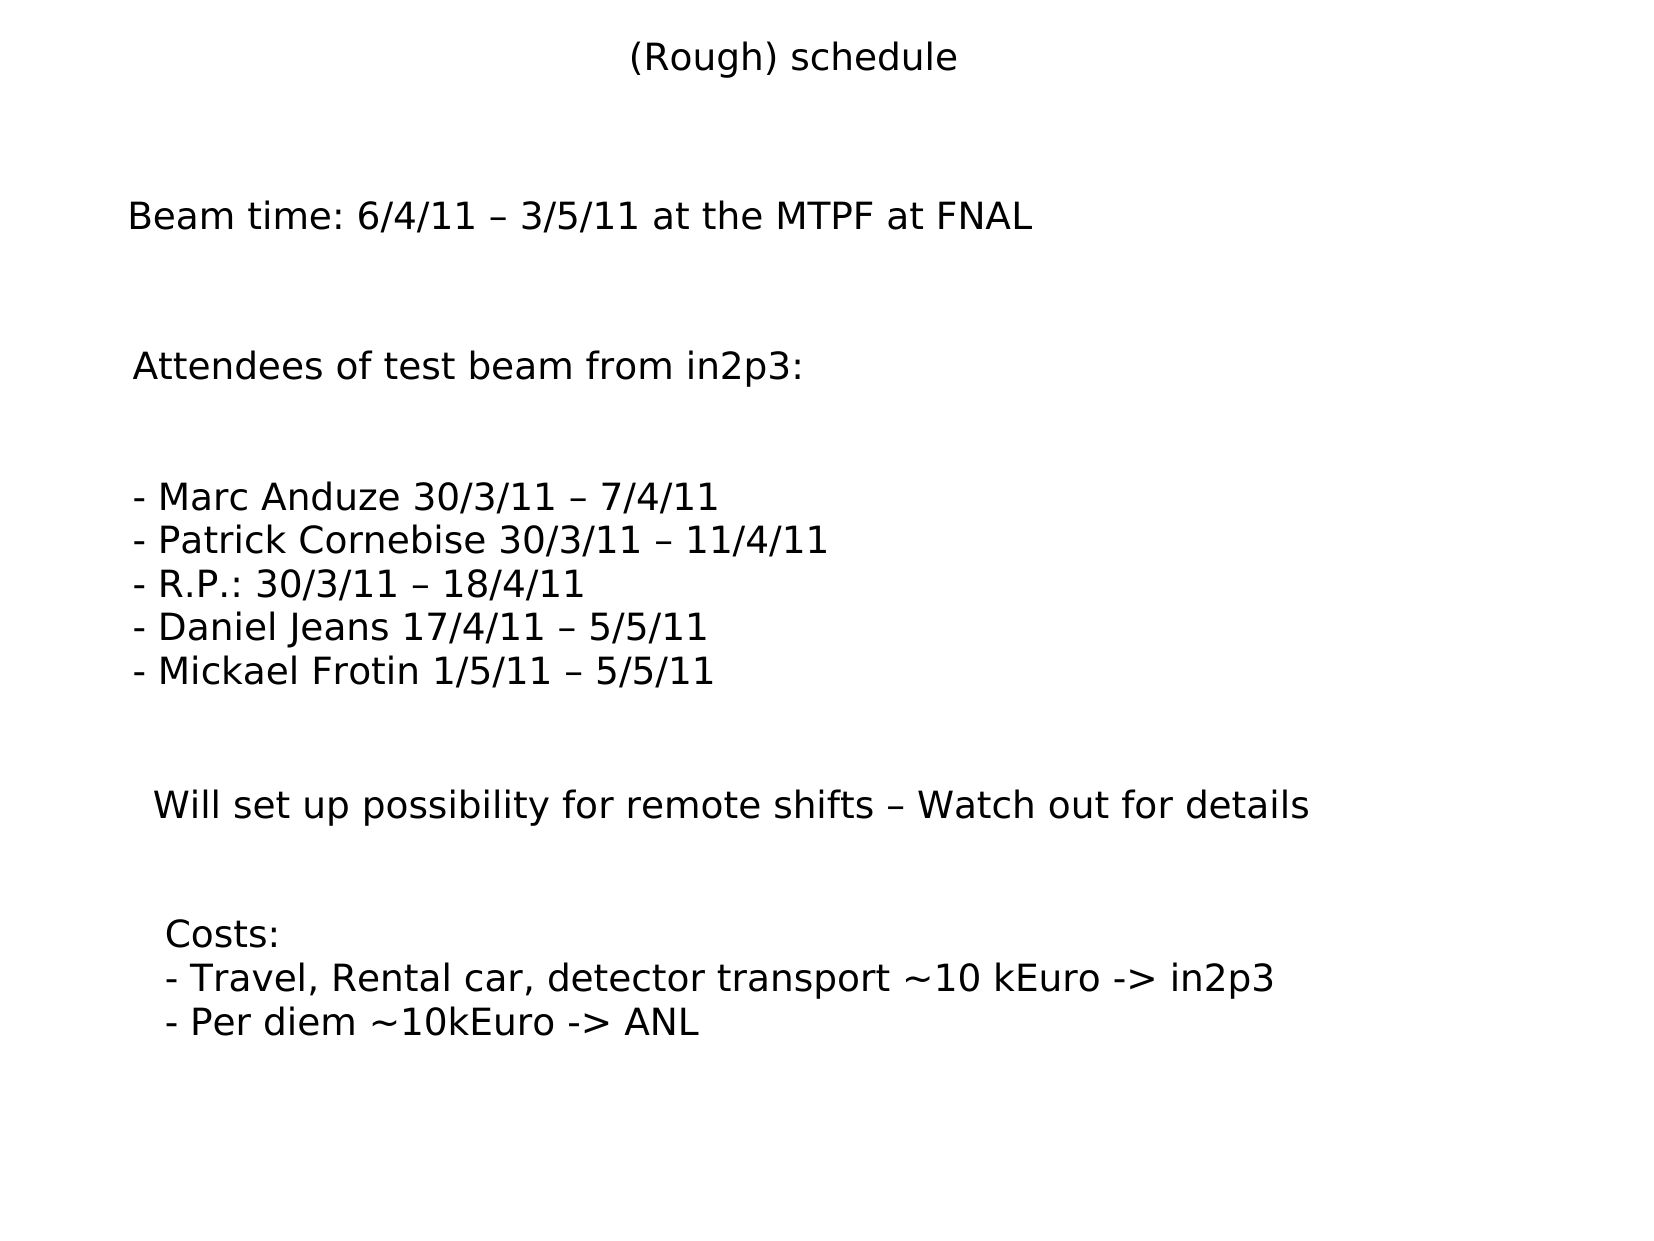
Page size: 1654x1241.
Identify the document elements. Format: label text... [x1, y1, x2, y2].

text_box Will set up possibility for remote shifts – Watch out for details [138, 776, 1301, 836]
text_box (Rough) schedule [614, 28, 967, 87]
text_box Beam time: 6/4/11 – 3/5/11 at the MTPF at FNAL [112, 187, 1030, 246]
text_box Costs: - Travel, Rental car, detector transport ~10 kEuro -> in2p3 - Per diem ~10kEuro -> ANL [150, 905, 1269, 1052]
text_box Attendees of test beam from in2p3: - Marc Anduze 30/3/11 – 7/4/11 - Patrick Cornebise 30/3/11 – 11/4/11 - R.P.: 30/3/11 – 18/4/11 - Daniel Jeans 17/4/11 – 5/5/11 - Mickael Frotin 1/5/11 – 5/5/11 [117, 337, 831, 745]
